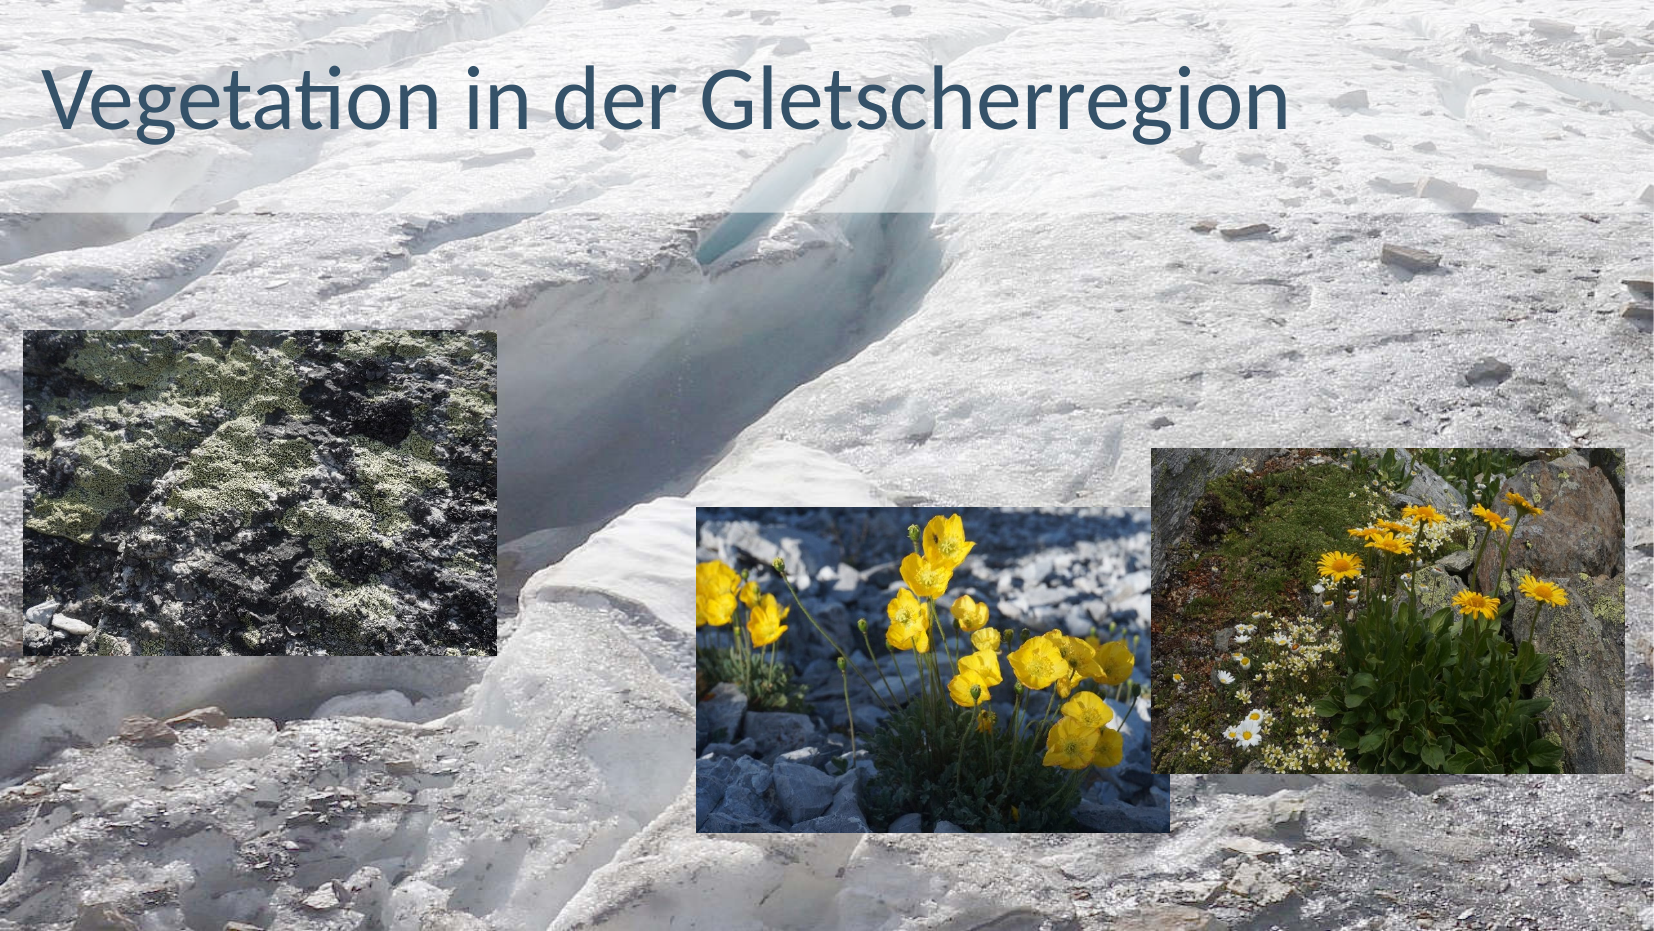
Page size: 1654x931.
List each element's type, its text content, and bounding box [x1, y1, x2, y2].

title Vegetation in der Gletscherregion [0, 0, 1654, 213]
picture [0, 213, 1654, 931]
